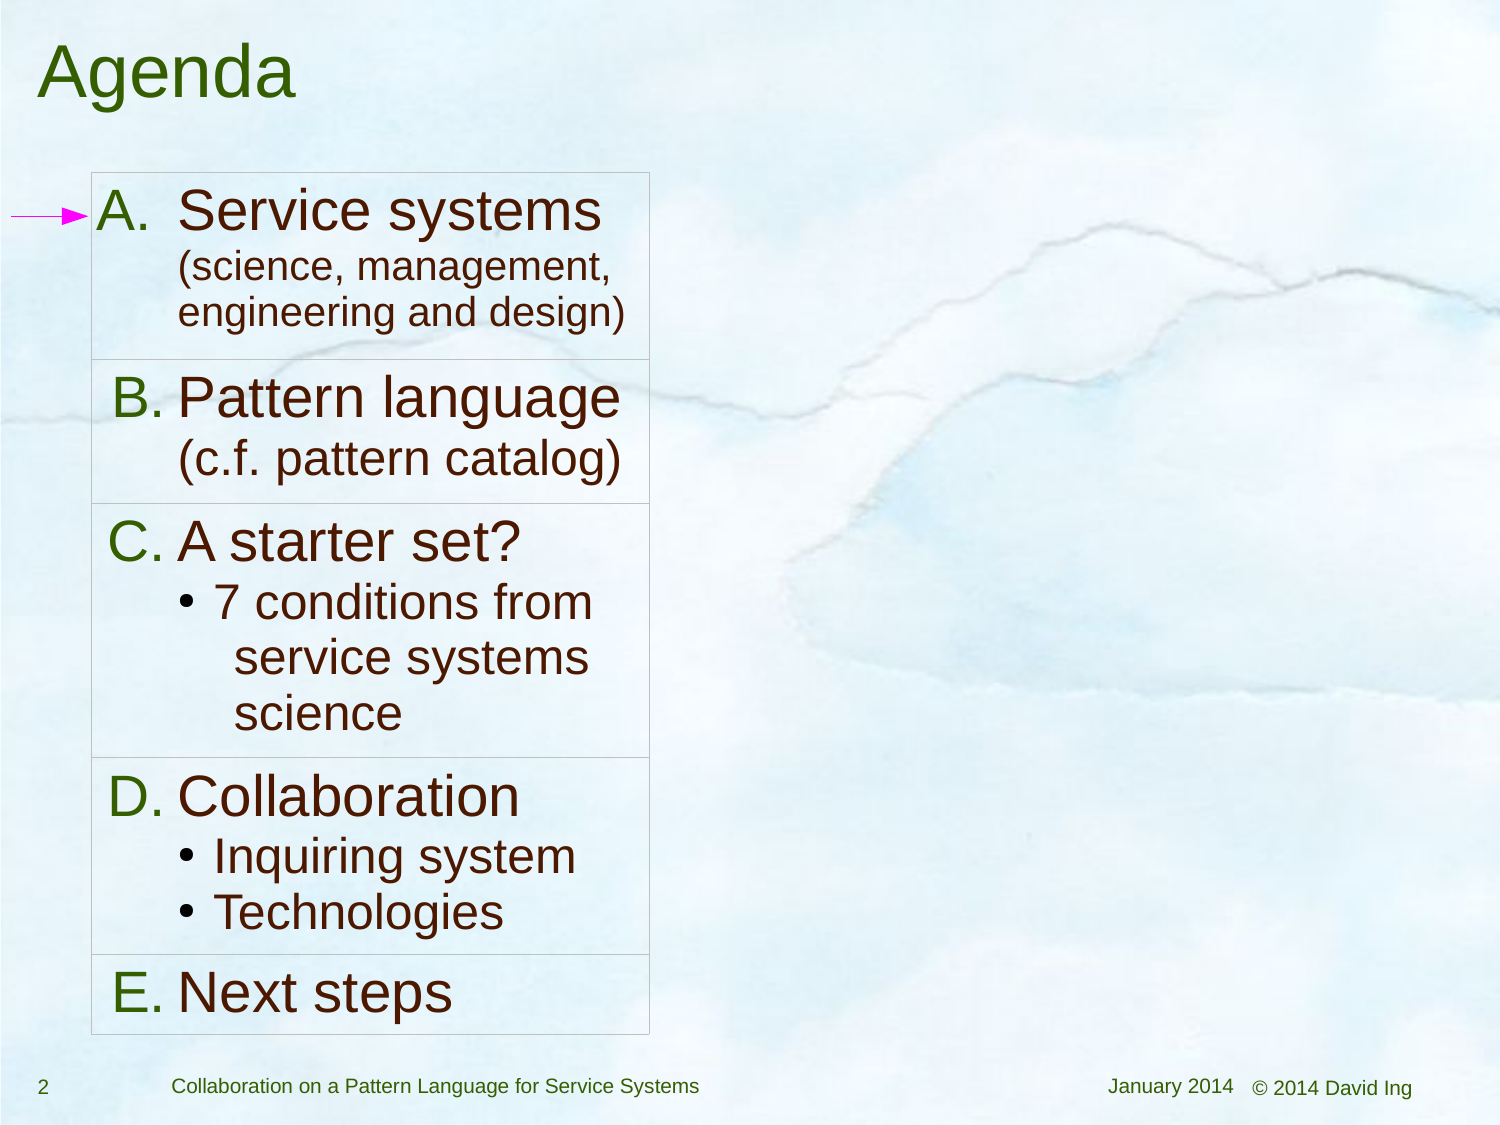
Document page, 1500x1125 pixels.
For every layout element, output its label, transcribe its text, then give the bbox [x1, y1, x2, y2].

table_cell B. [92, 360, 172, 503]
table_header Service systems (science, management, engineering and design) [172, 173, 649, 359]
picture [0, 0, 1500, 1125]
table_cell E. [92, 955, 172, 1034]
table_header A. [92, 173, 172, 359]
table_cell D. [92, 758, 172, 954]
table_cell Pattern language (c.f. pattern catalog) [172, 360, 649, 503]
table_cell A starter set? 7 conditions from service systems science [172, 504, 649, 757]
table_cell Next steps [172, 955, 649, 1034]
title Agenda [37, 37, 1463, 152]
table_cell C. [92, 504, 172, 757]
table_cell Collaboration Inquiring system Technologies [172, 758, 649, 954]
